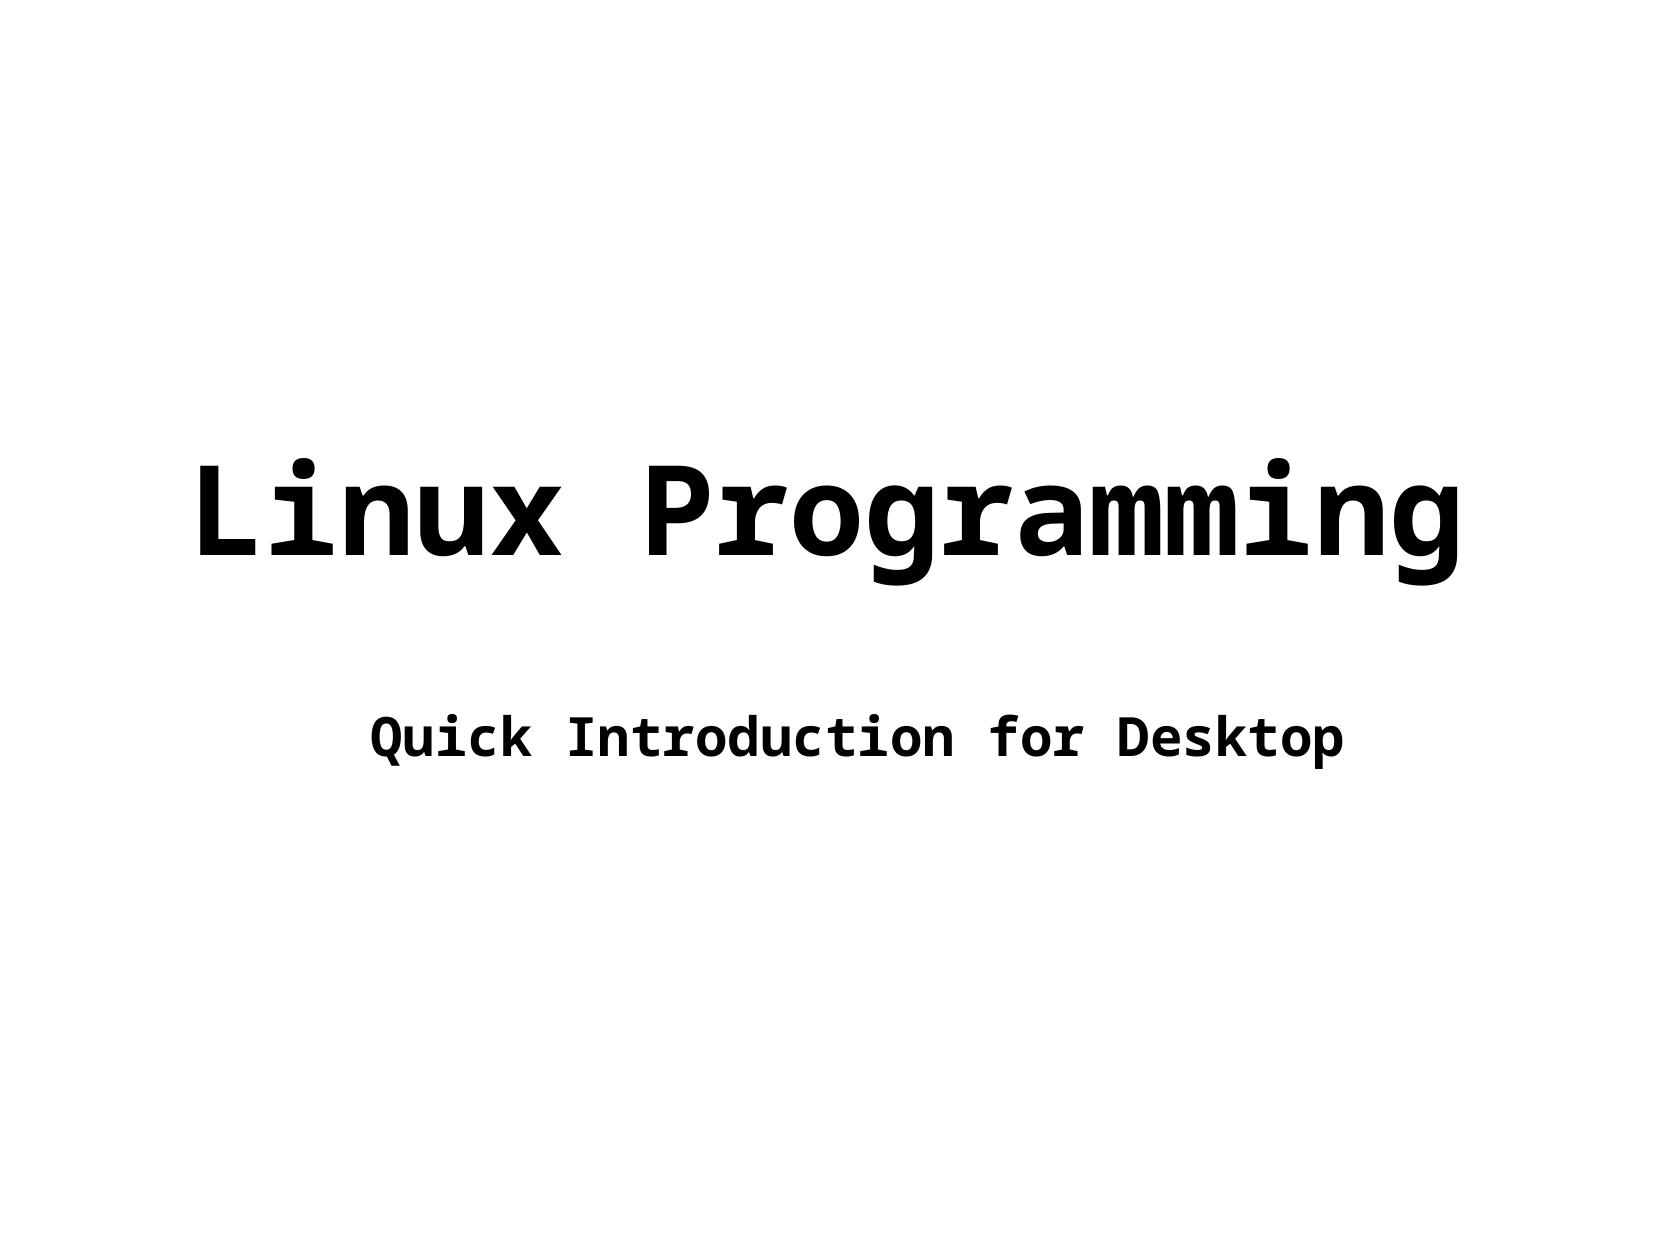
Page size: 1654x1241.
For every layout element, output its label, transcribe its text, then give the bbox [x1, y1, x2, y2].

text_box Quick Introduction for Desktop [203, 661, 1513, 810]
title Linux Programming [82, 403, 1571, 611]
